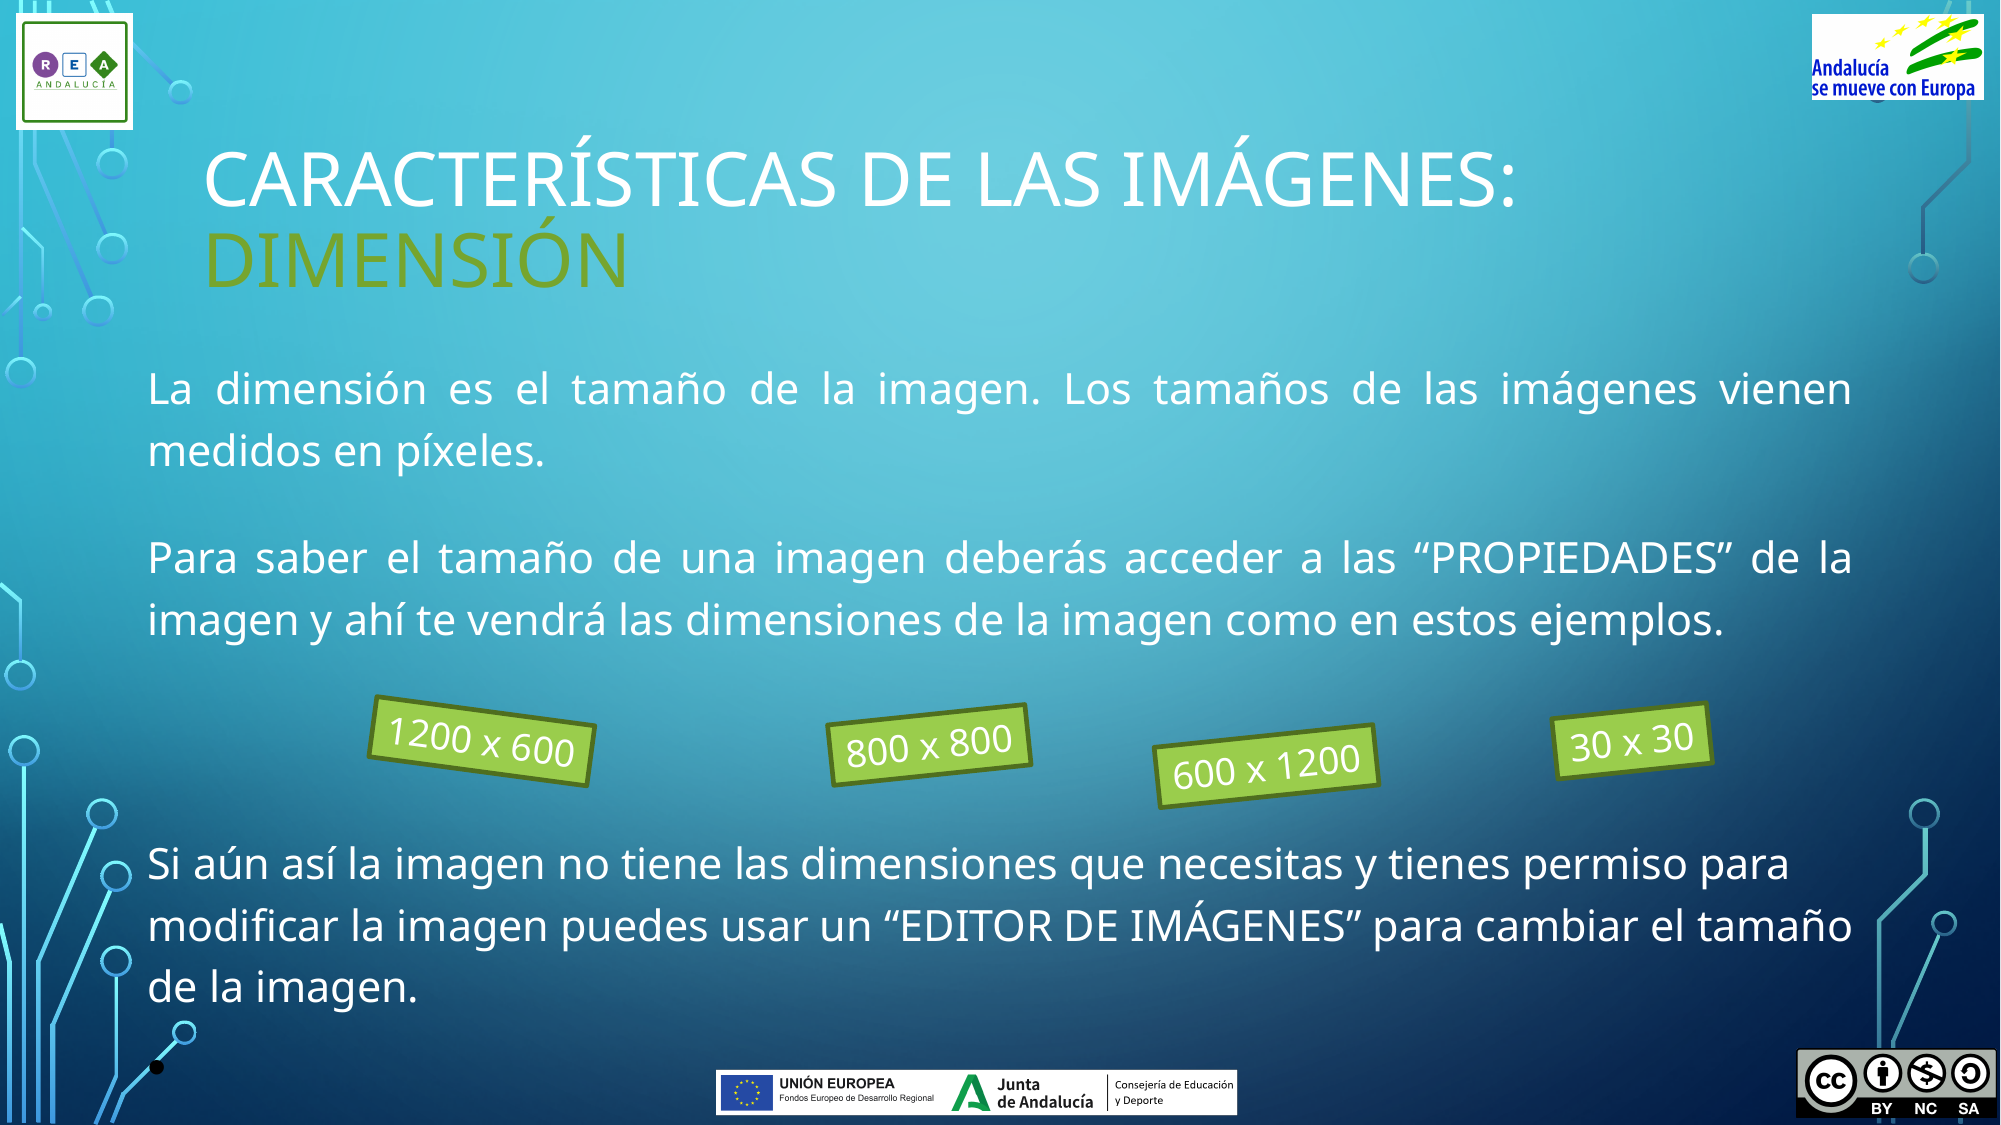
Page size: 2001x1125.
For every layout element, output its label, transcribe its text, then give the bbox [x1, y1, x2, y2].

picture [16, 13, 133, 130]
text_box 1200 x 600 [368, 696, 591, 786]
list La dimensión es el tamaño de la imagen. Los tamaños de las imágenes vienen medidos en píxeles. Para saber el tamaño de una imagen deberás acceder a las “PROPIEDADES” de la imagen y ahí te vendrá las dimensiones de la imagen como en estos ejemplos. Si aún así la imagen no tiene las dimensiones que necesitas y tienes permiso para modificar la imagen puedes usar un “EDITOR DE IMÁGENES” para cambiar el tamaño de la imagen. [132, 343, 1923, 1024]
picture [1796, 1048, 1997, 1118]
text_box 600 x 1200 [1154, 725, 1375, 808]
text_box 800 x 800 [827, 704, 1028, 786]
text_box 30 x 30 [1551, 702, 1711, 780]
title Características de las imágenes: Dimensión [187, 101, 1813, 343]
picture [676, 1068, 1277, 1119]
picture [1812, 14, 1984, 100]
